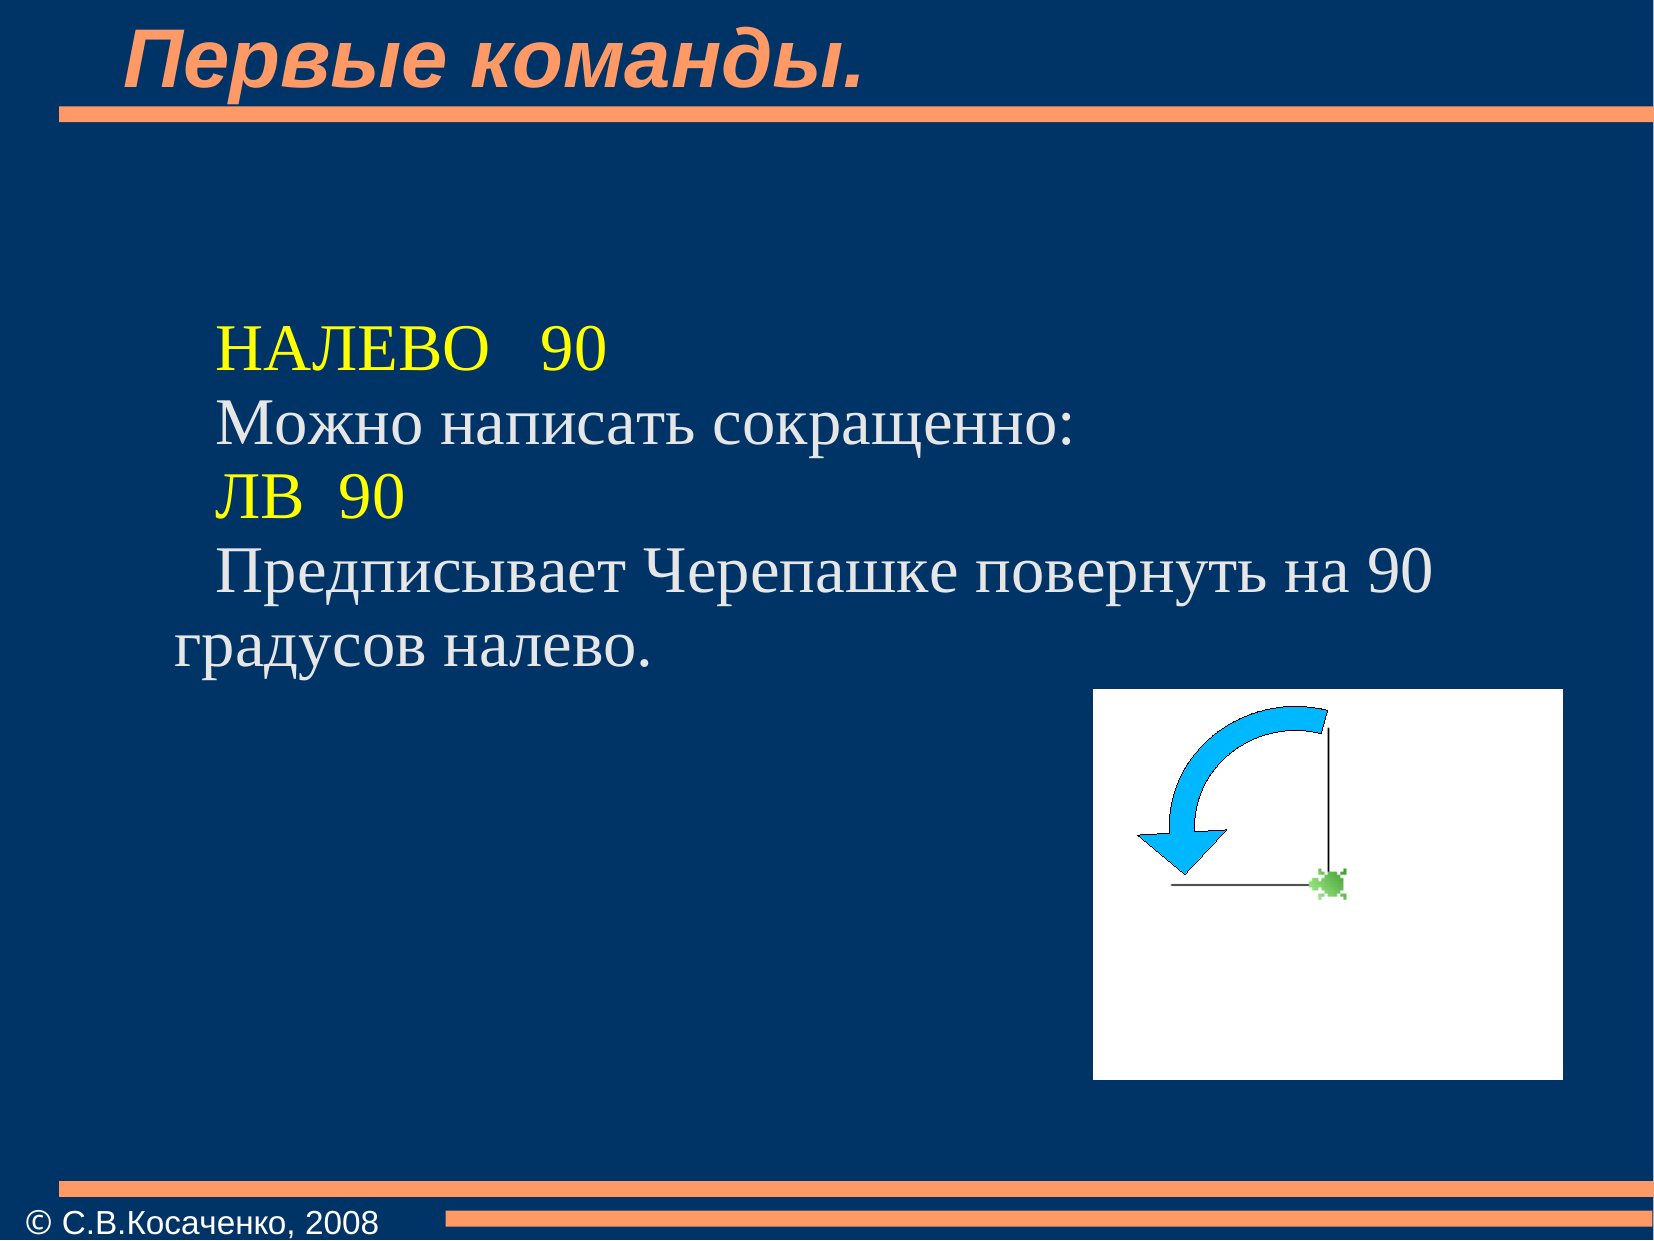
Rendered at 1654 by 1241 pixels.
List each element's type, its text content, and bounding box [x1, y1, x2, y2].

picture [1093, 689, 1563, 1080]
list НАЛЕВО 90 Можно написать сокращенно: ЛВ 90 Предписывает Черепашке повернуть на 90 градусов налево. [174, 311, 1565, 1093]
text_box [1137, 706, 1328, 875]
title Первые команды. [123, 0, 1536, 119]
